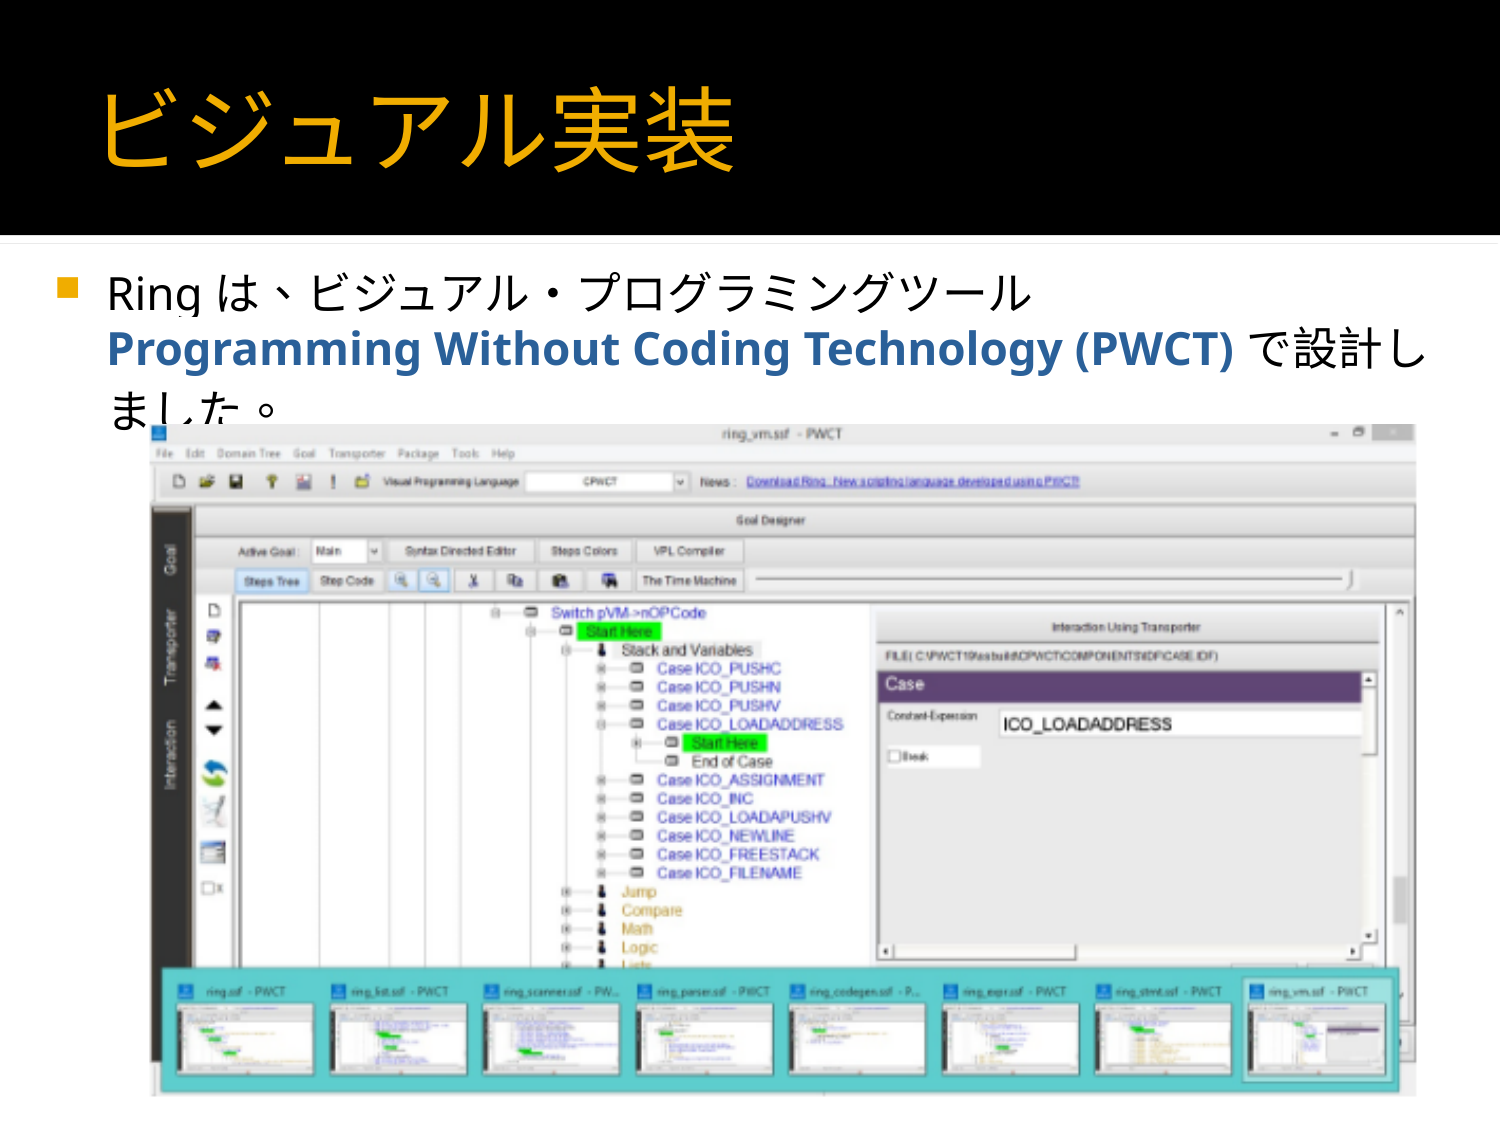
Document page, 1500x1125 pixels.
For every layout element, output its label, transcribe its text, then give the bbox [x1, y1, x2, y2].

list Ring は、ビジュアル・プログラミングツール Programming Without Coding Technology (PWCT) で設計しました。 [24, 249, 1463, 1050]
picture [148, 424, 1421, 1099]
title ビジュアル実装 [75, 25, 1425, 231]
